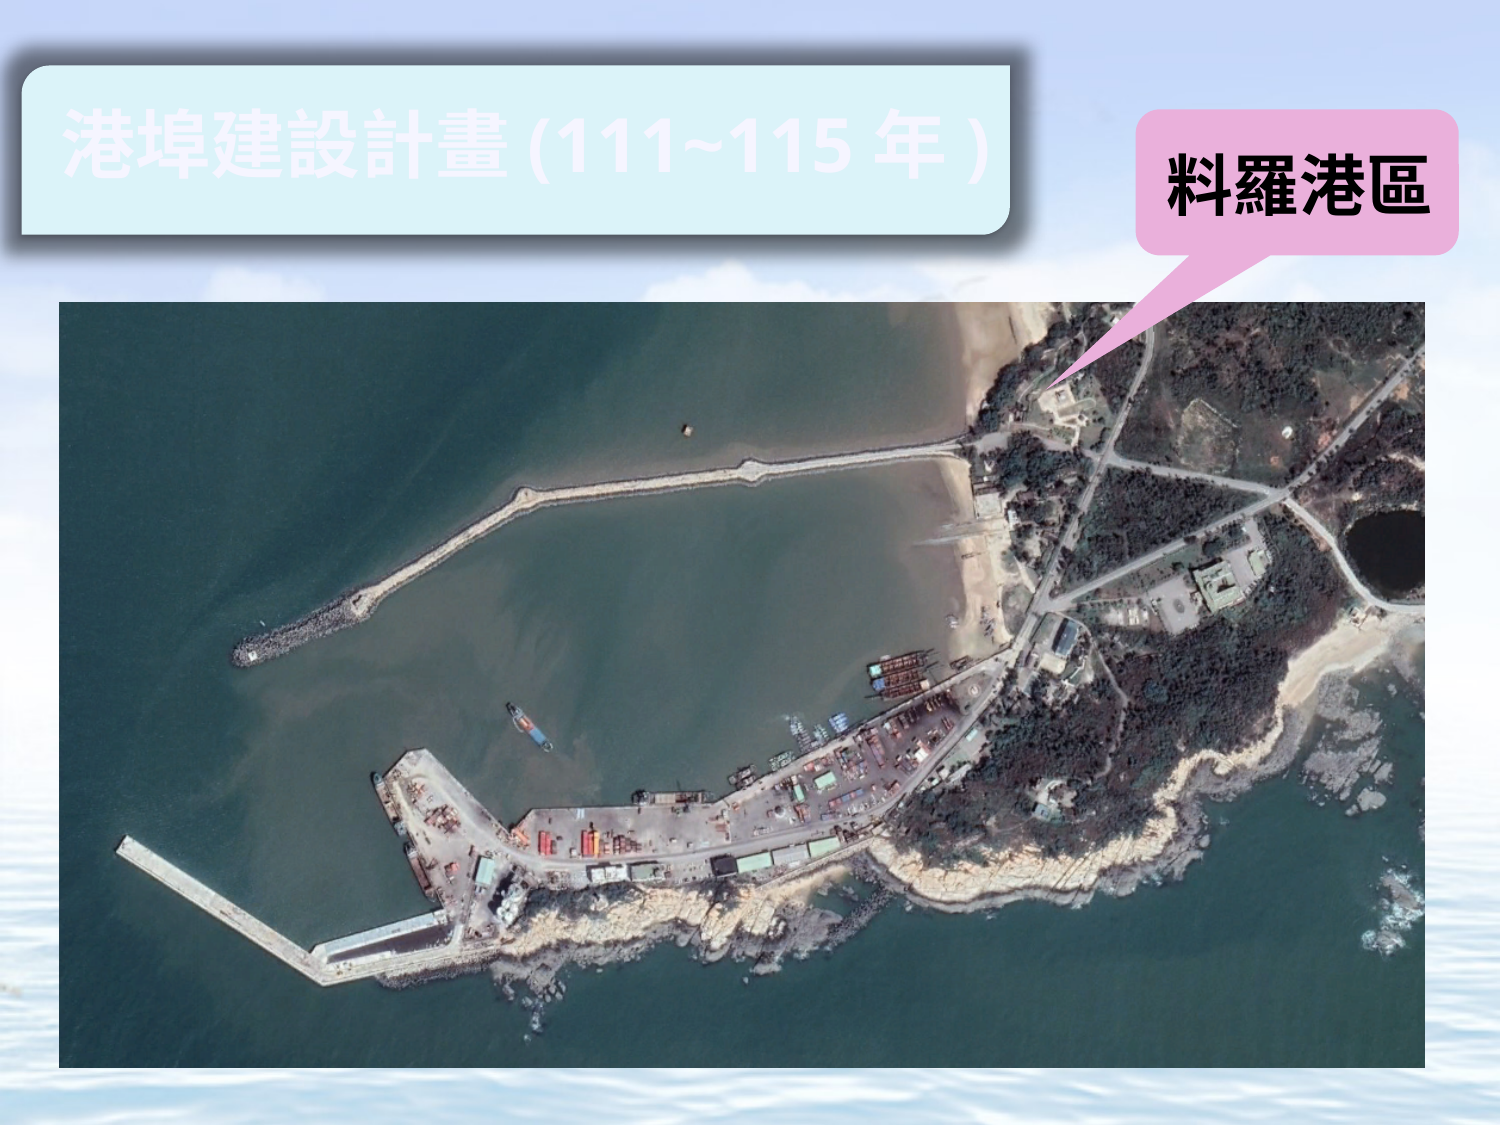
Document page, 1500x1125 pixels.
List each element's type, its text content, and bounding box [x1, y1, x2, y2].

text_box 料羅港區 [1151, 135, 1471, 231]
slide_number <編號> [1074, 1068, 1425, 1100]
text_box [21, 65, 1010, 235]
text_box 港埠建設計畫(111~115年) [45, 90, 1081, 196]
picture [0, 0, 1500, 1125]
text_box [1045, 109, 1459, 391]
